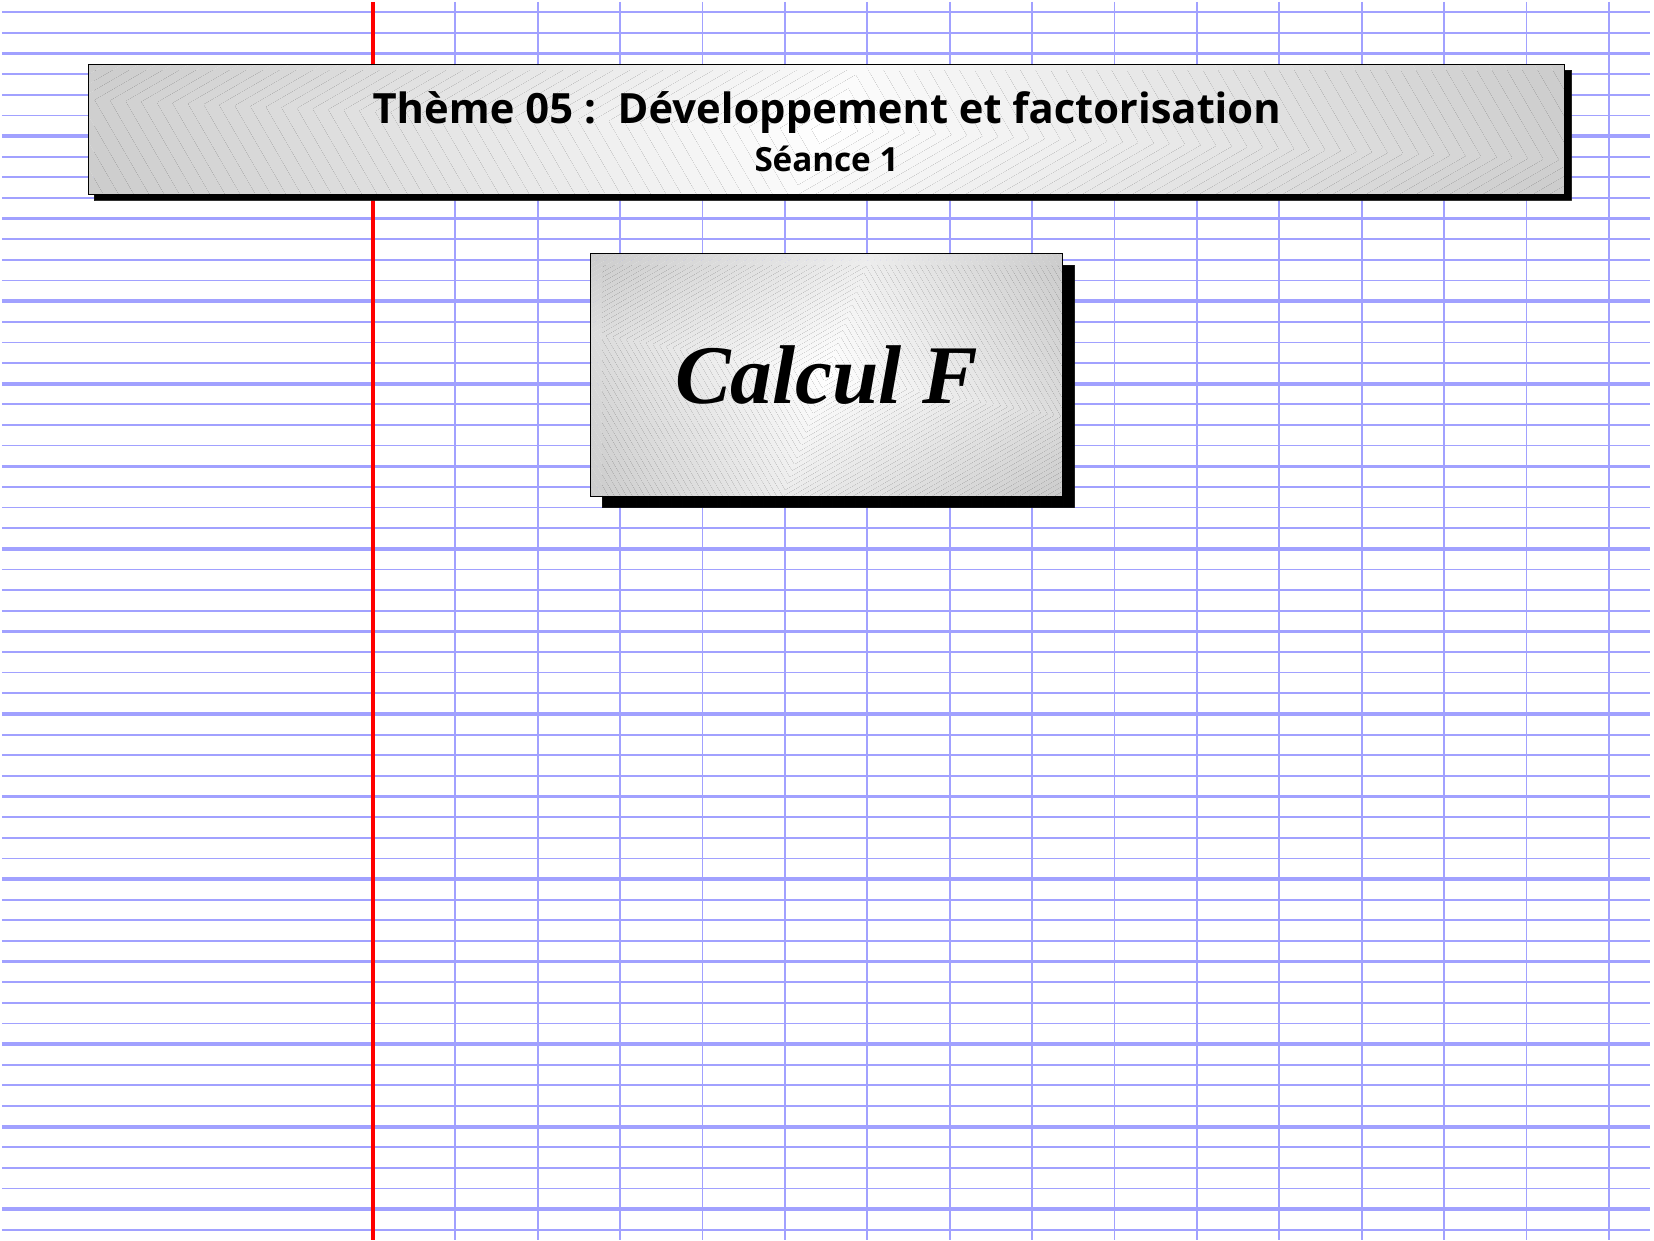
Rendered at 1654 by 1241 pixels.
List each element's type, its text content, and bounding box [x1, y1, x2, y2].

text_box Calcul F [590, 253, 1063, 497]
picture [0, 0, 1654, 1241]
text_box Thème 05 : Développement et factorisation Séance 1 [88, 64, 1565, 195]
